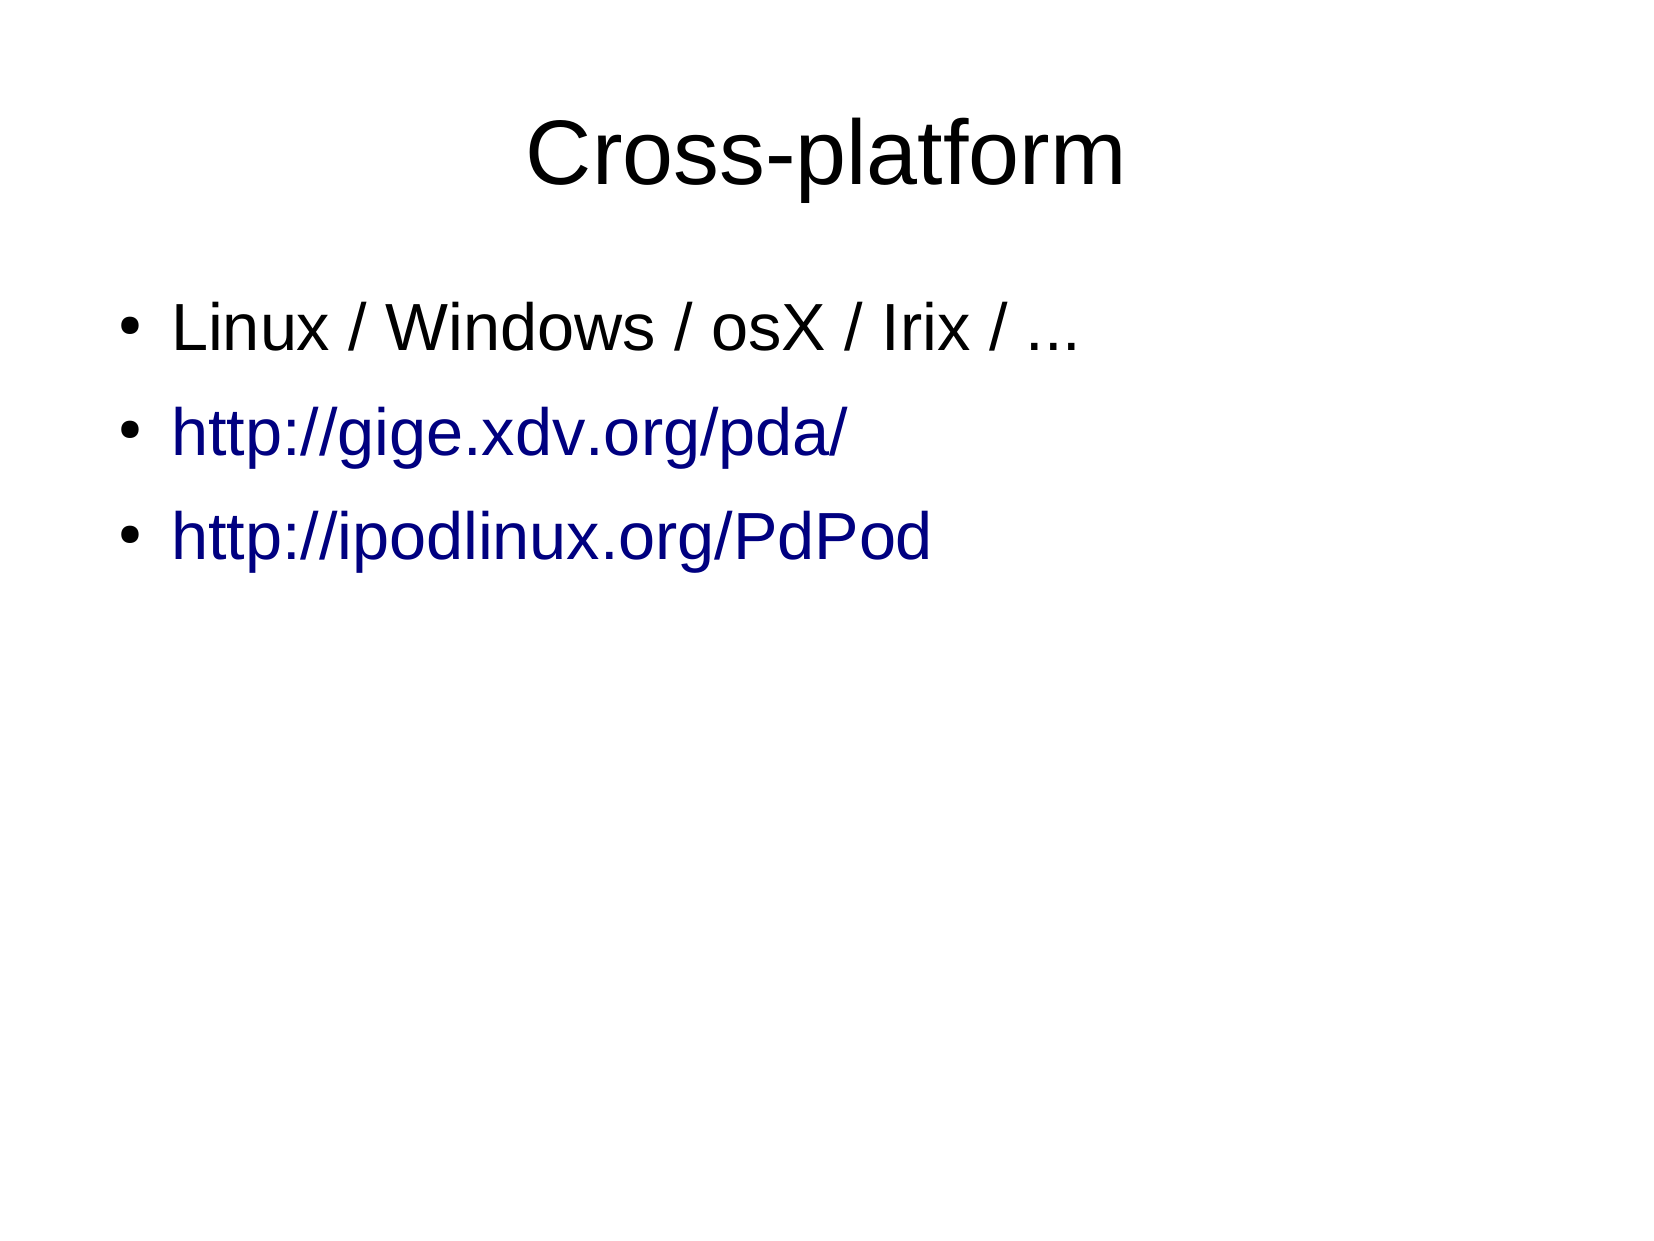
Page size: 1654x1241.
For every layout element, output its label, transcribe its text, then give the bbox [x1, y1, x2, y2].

title Cross-platform [82, 49, 1571, 257]
list Linux / Windows / osX / Irix / ... http://gige.xdv.org/pda/ http://ipodlinux.org/PdPod [82, 290, 1571, 1109]
